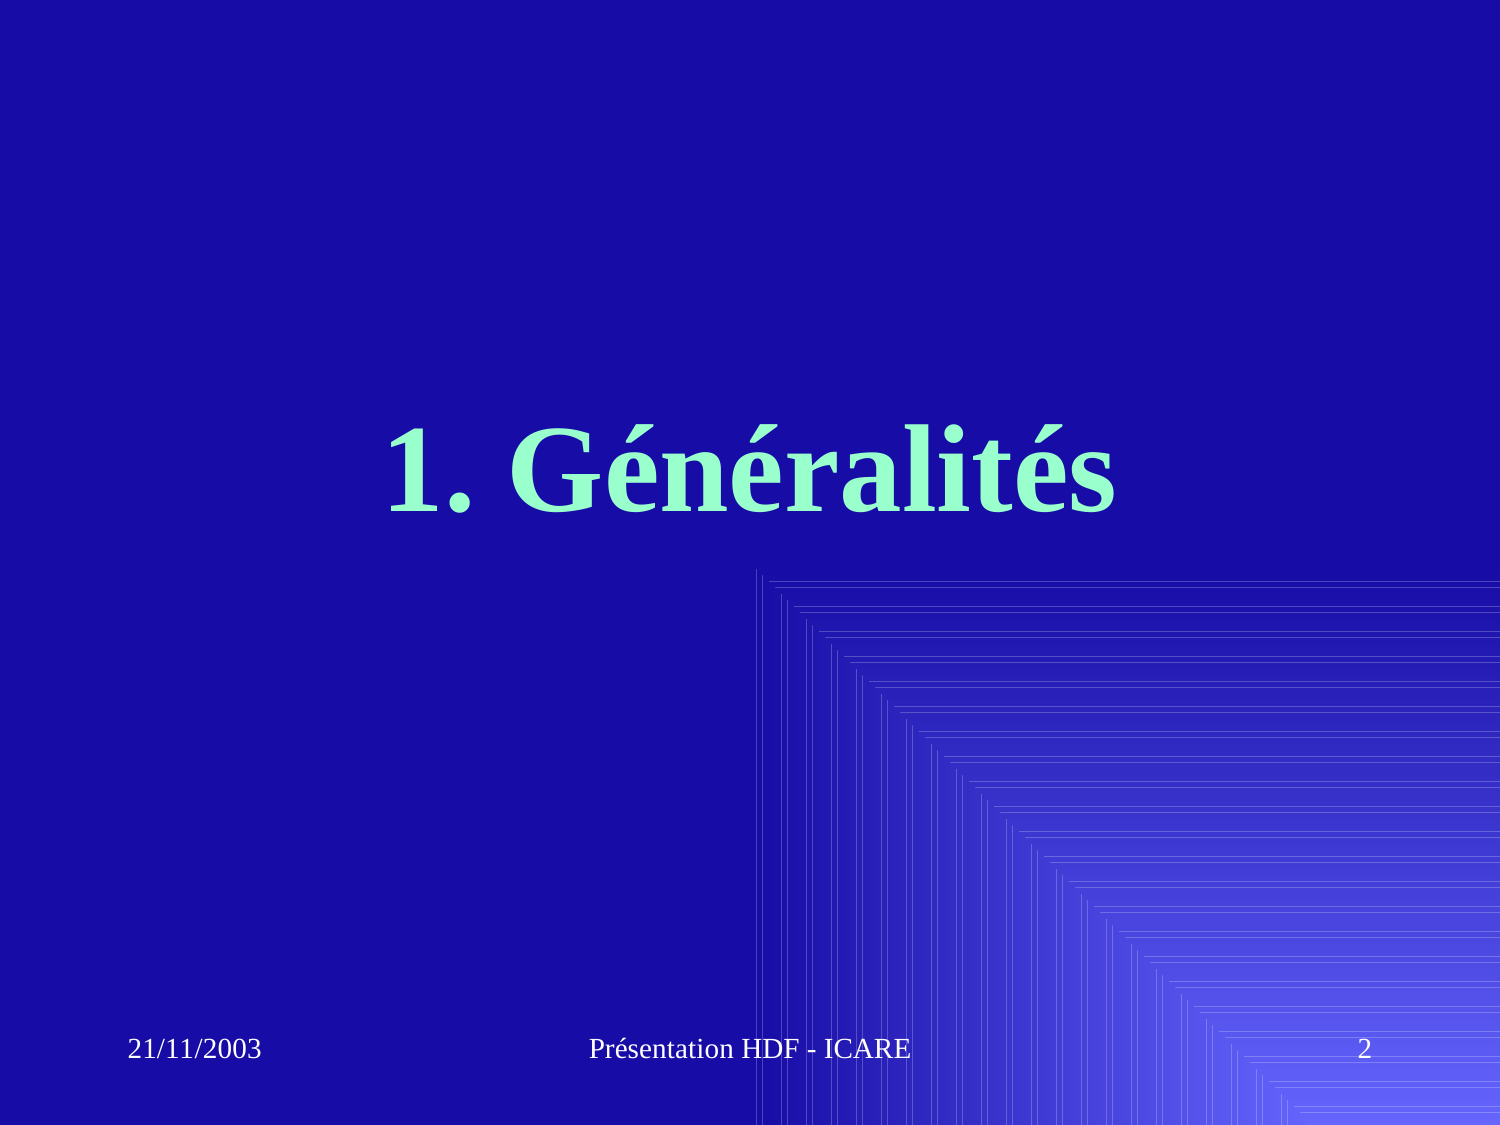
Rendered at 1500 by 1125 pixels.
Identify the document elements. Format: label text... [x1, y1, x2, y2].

title 1. Généralités [0, 374, 1500, 563]
